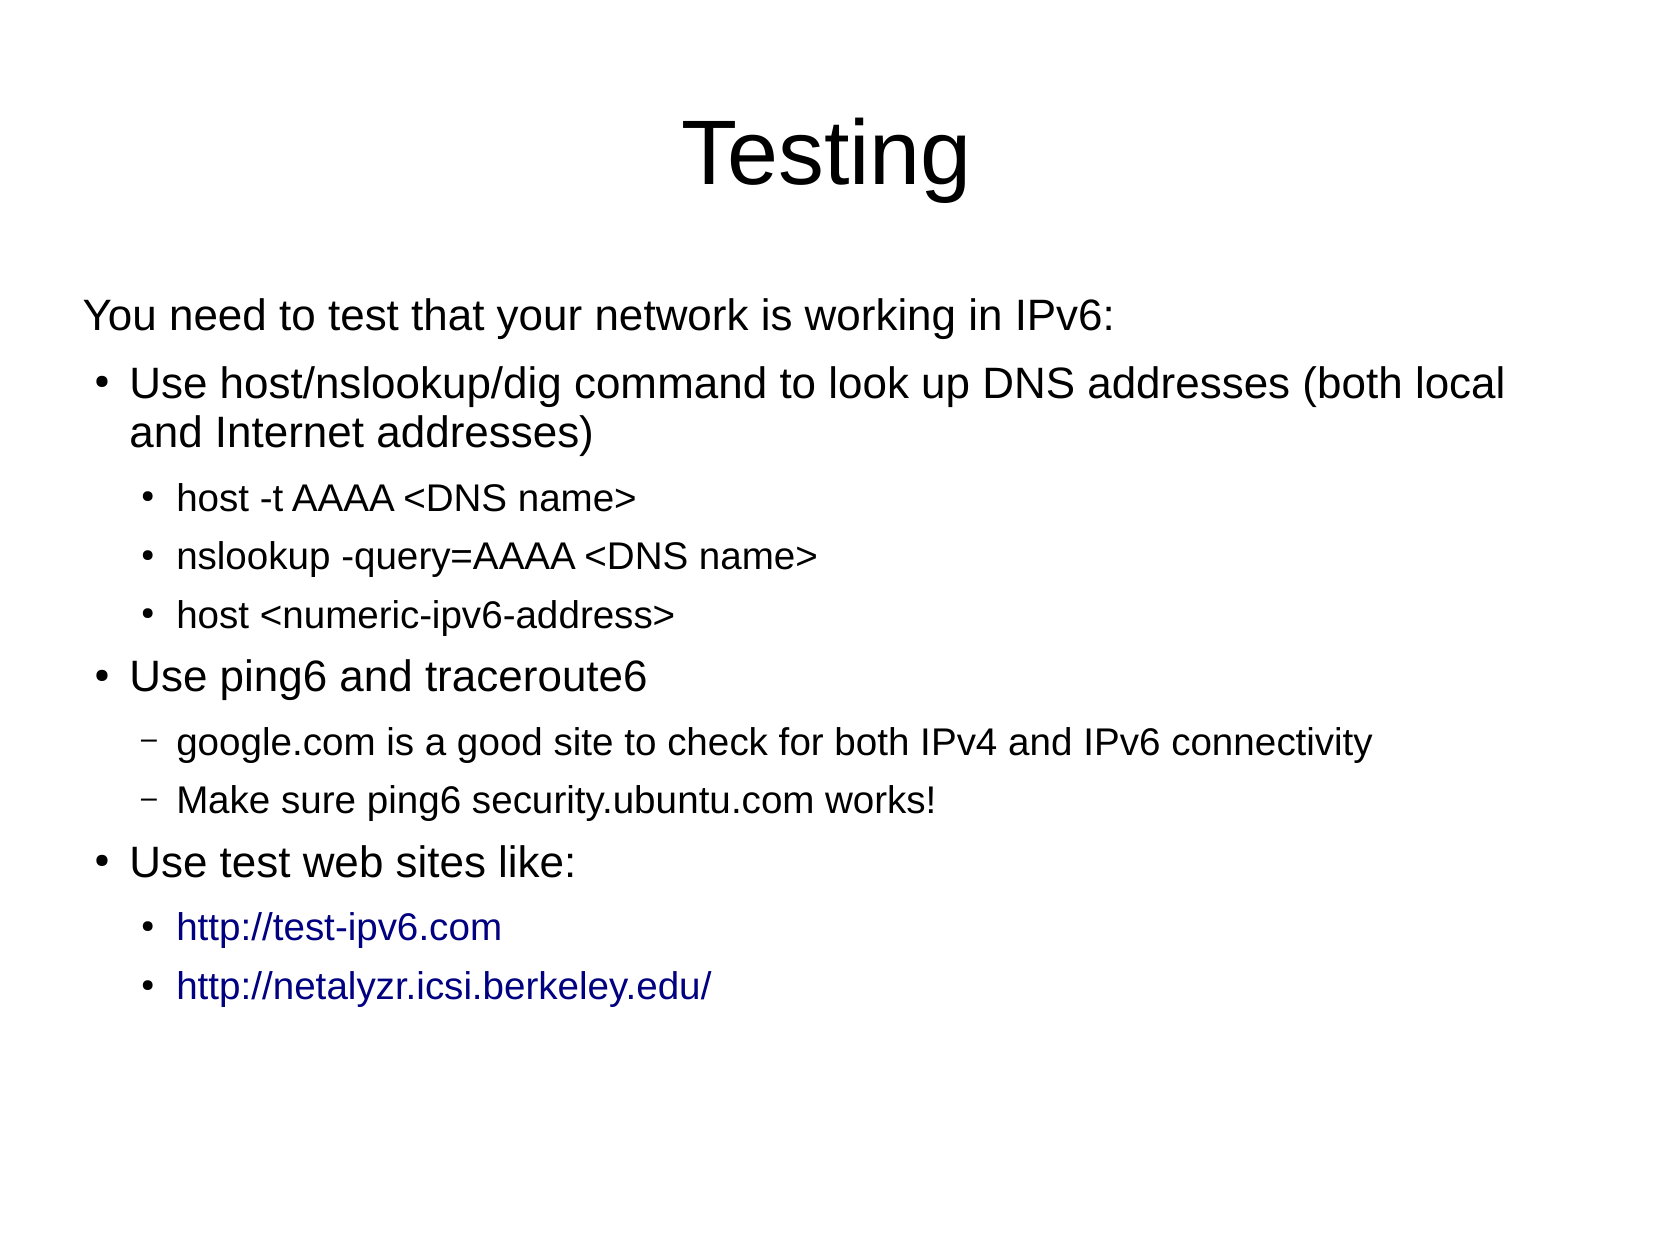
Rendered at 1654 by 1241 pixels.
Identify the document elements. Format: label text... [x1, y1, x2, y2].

title Testing [82, 49, 1571, 257]
list You need to test that your network is working in IPv6: Use host/nslookup/dig command to look up DNS addresses (both local and Internet addresses) host -t AAAA <DNS name> nslookup -query=AAAA <DNS name> host <numeric-ipv6-address> Use ping6 and traceroute6 google.com is a good site to check for both IPv4 and IPv6 connectivity Make sure ping6 security.ubuntu.com works! Use test web sites like: http://test-ipv6.com http://netalyzr.icsi.berkeley.edu/ [82, 290, 1571, 1010]
